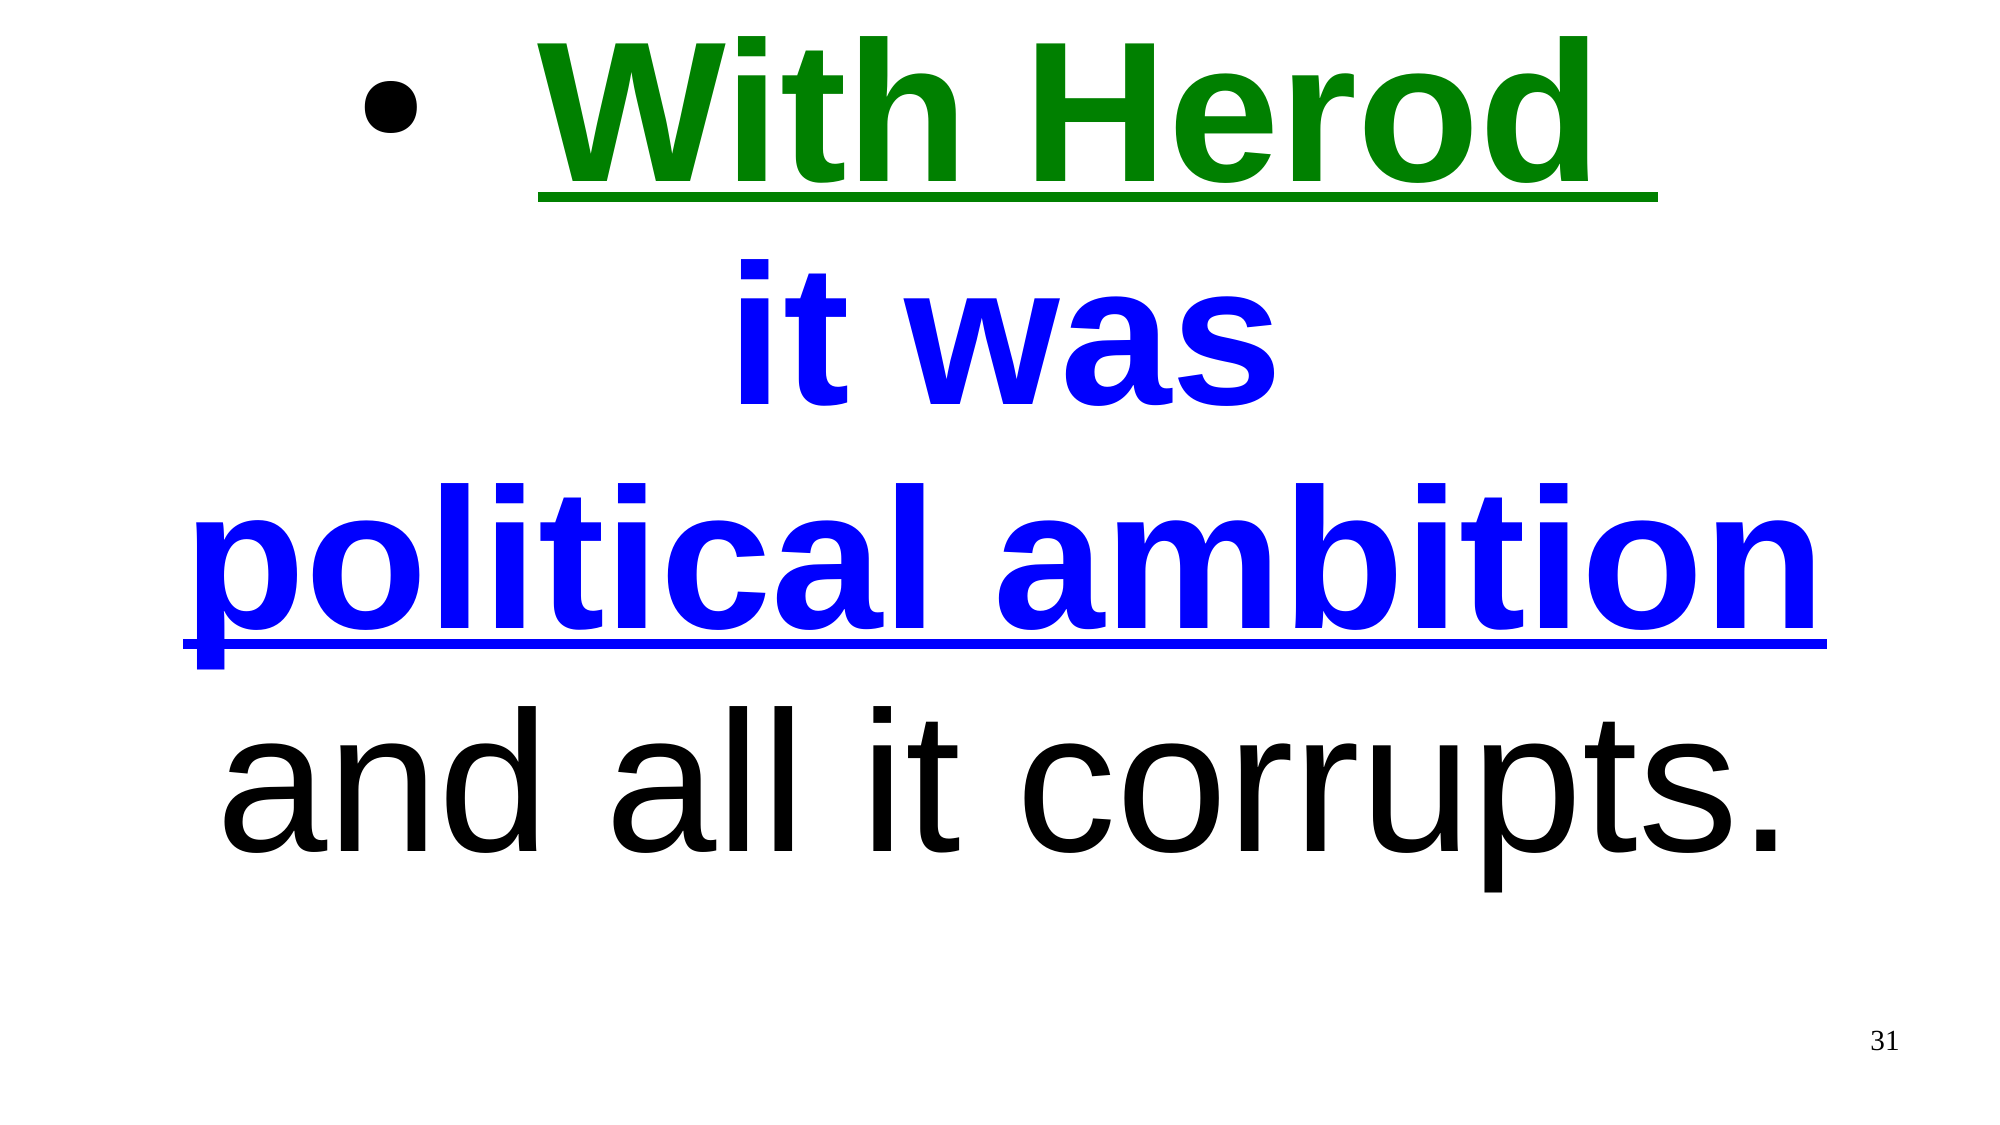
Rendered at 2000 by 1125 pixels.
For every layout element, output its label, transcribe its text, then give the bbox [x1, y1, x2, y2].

list With Herod it was political ambition and all it corrupts. [0, 0, 1996, 1123]
